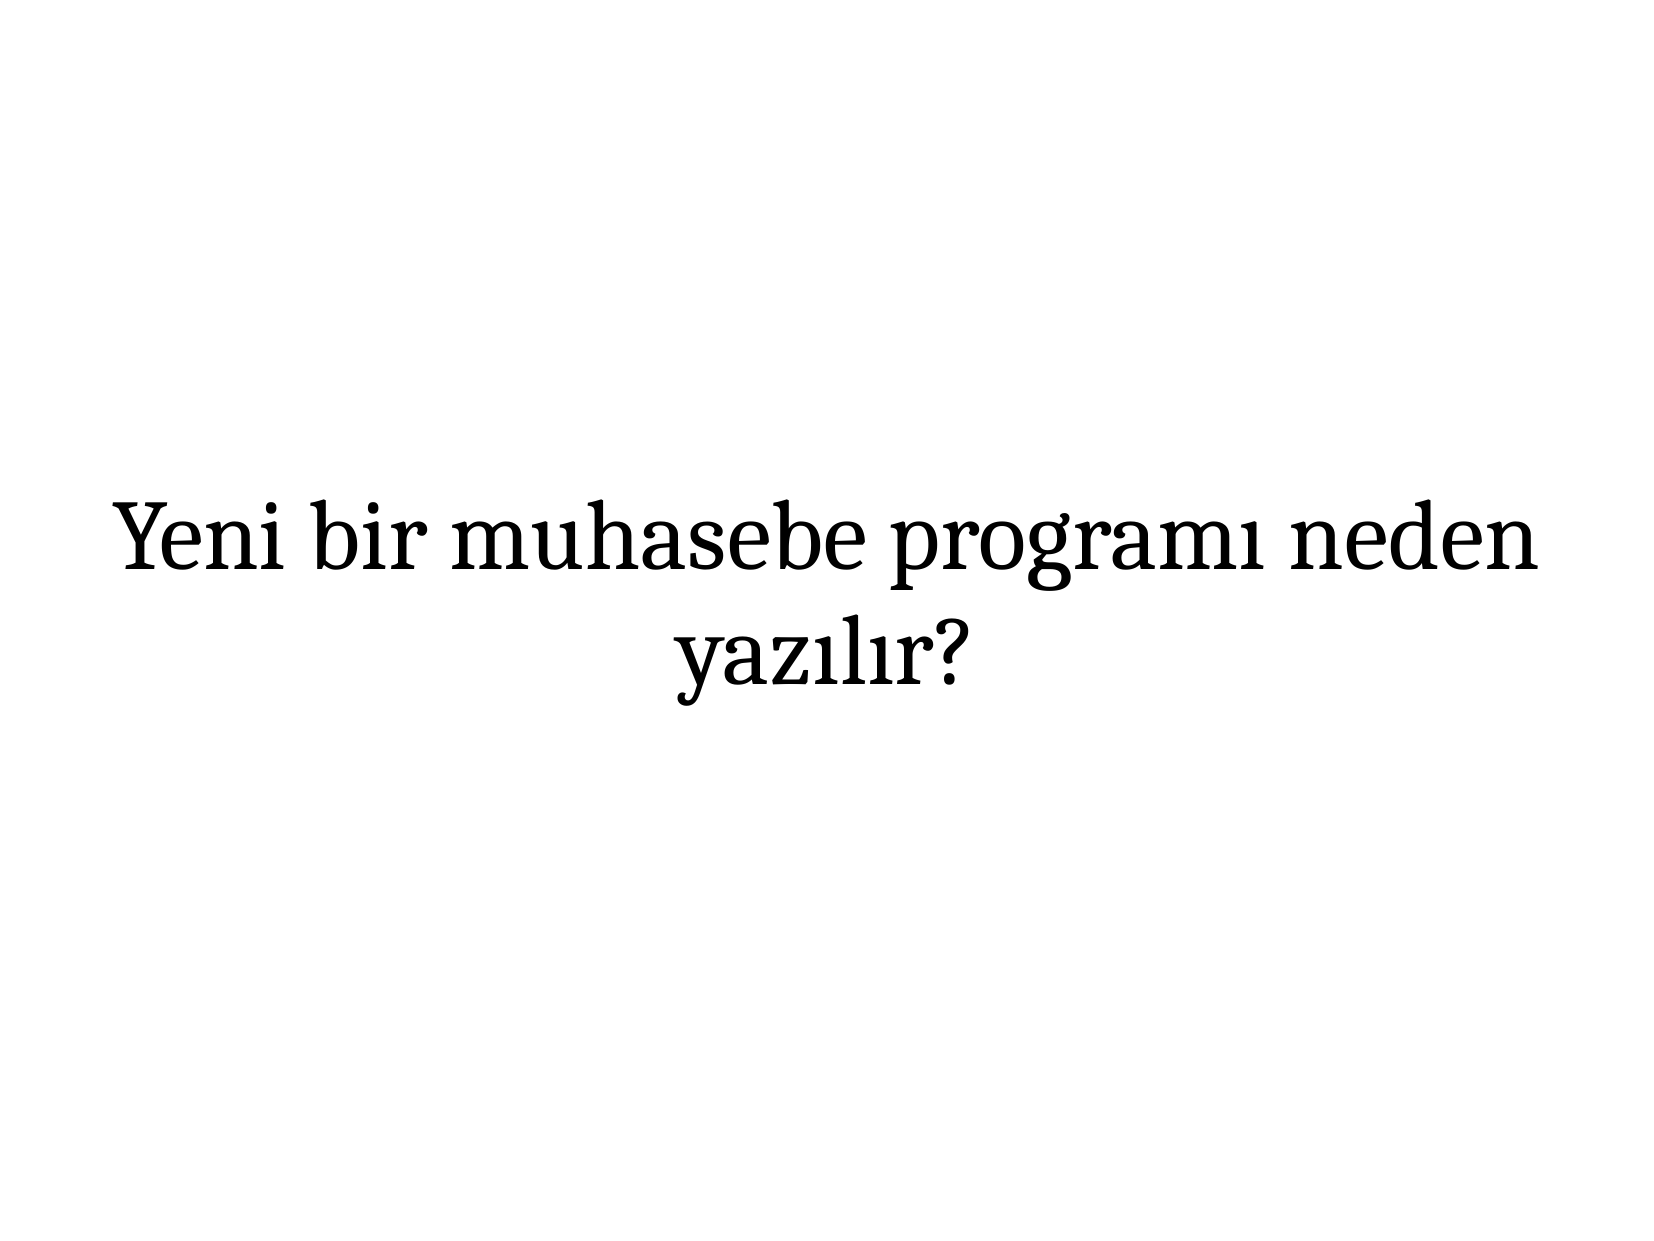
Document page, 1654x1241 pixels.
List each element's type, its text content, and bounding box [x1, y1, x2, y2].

title Yeni bir muhasebe programı neden yazılır? [82, 281, 1571, 908]
